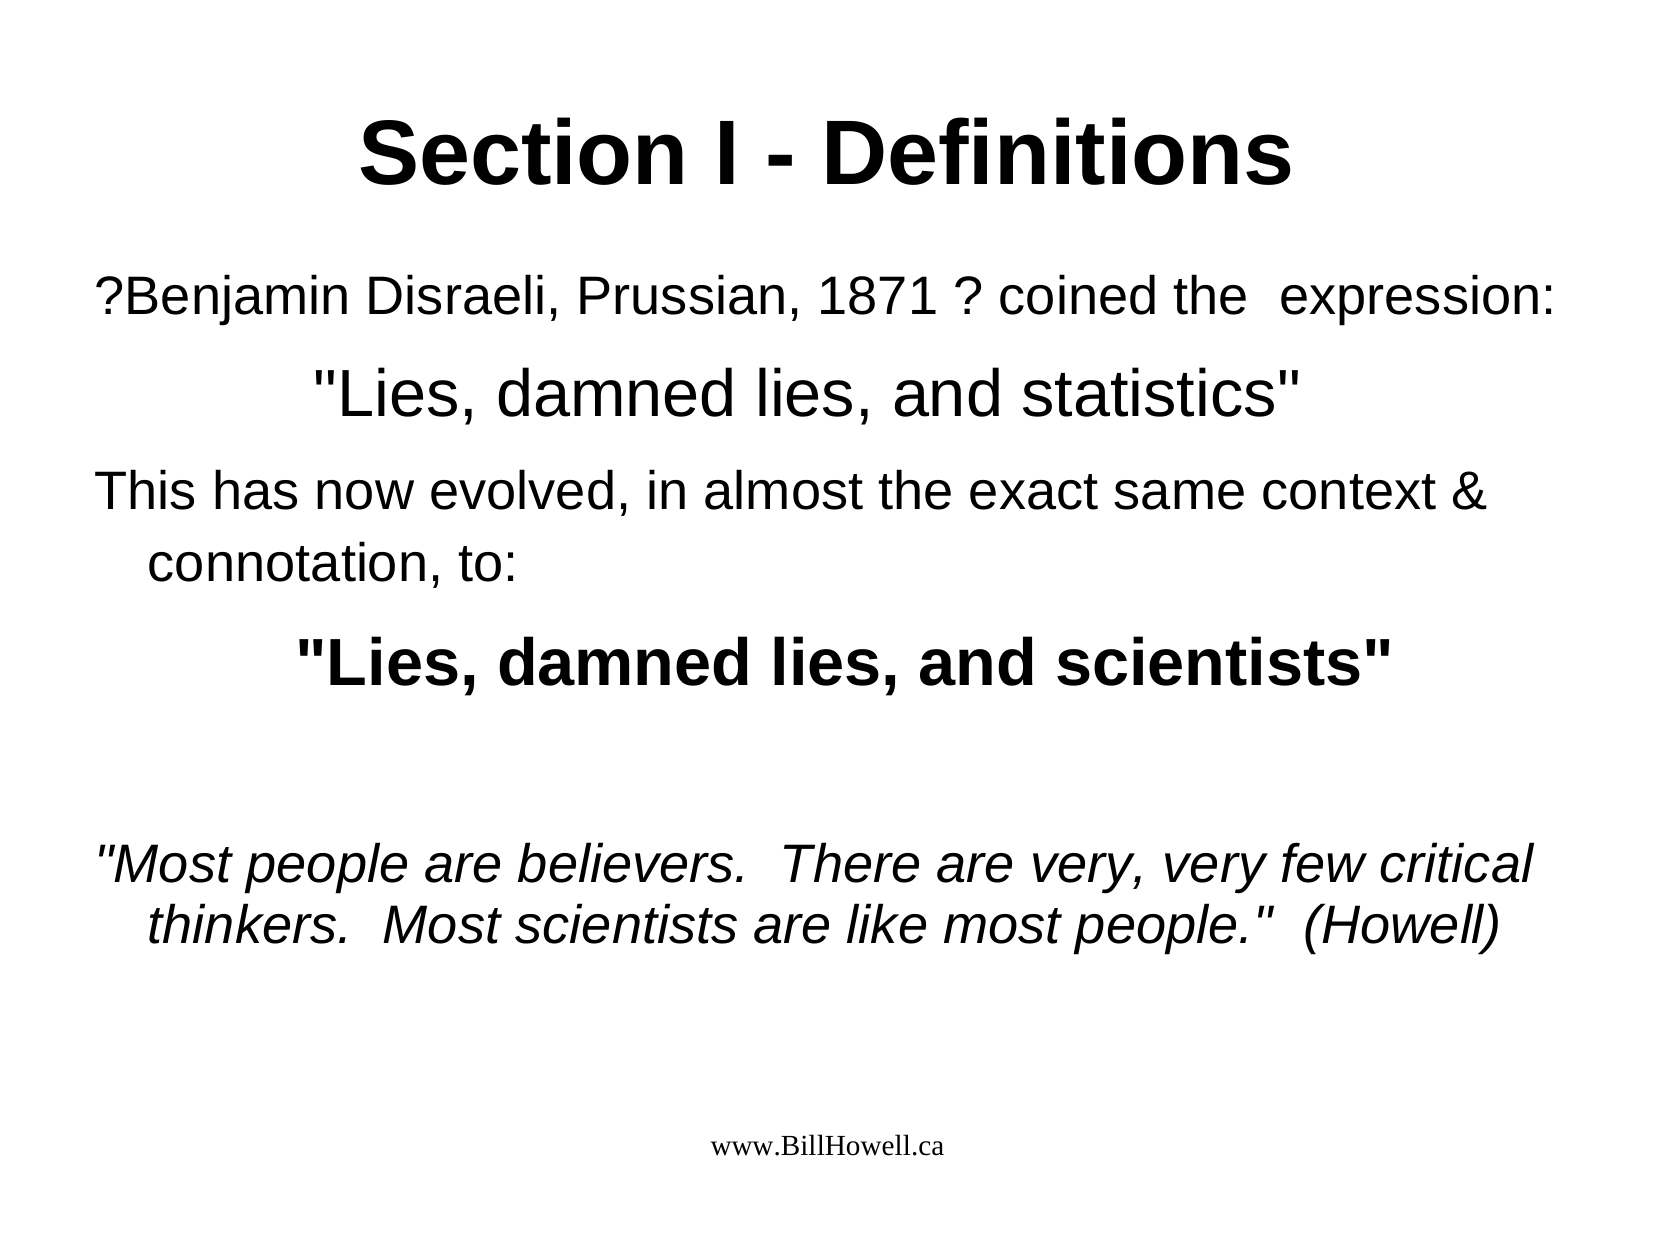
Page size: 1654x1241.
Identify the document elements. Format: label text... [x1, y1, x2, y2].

list ?Benjamin Disraeli, Prussian, 1871 ? coined the expression: "Lies, damned lies, and statistics" This has now evolved, in almost the exact same context & connotation, to: "Lies, damned lies, and scientists" "Most people are believers. There are very, very few critical thinkers. Most scientists are like most people." (Howell) [76, 265, 1565, 1075]
title Section I - Definitions [82, 56, 1571, 250]
